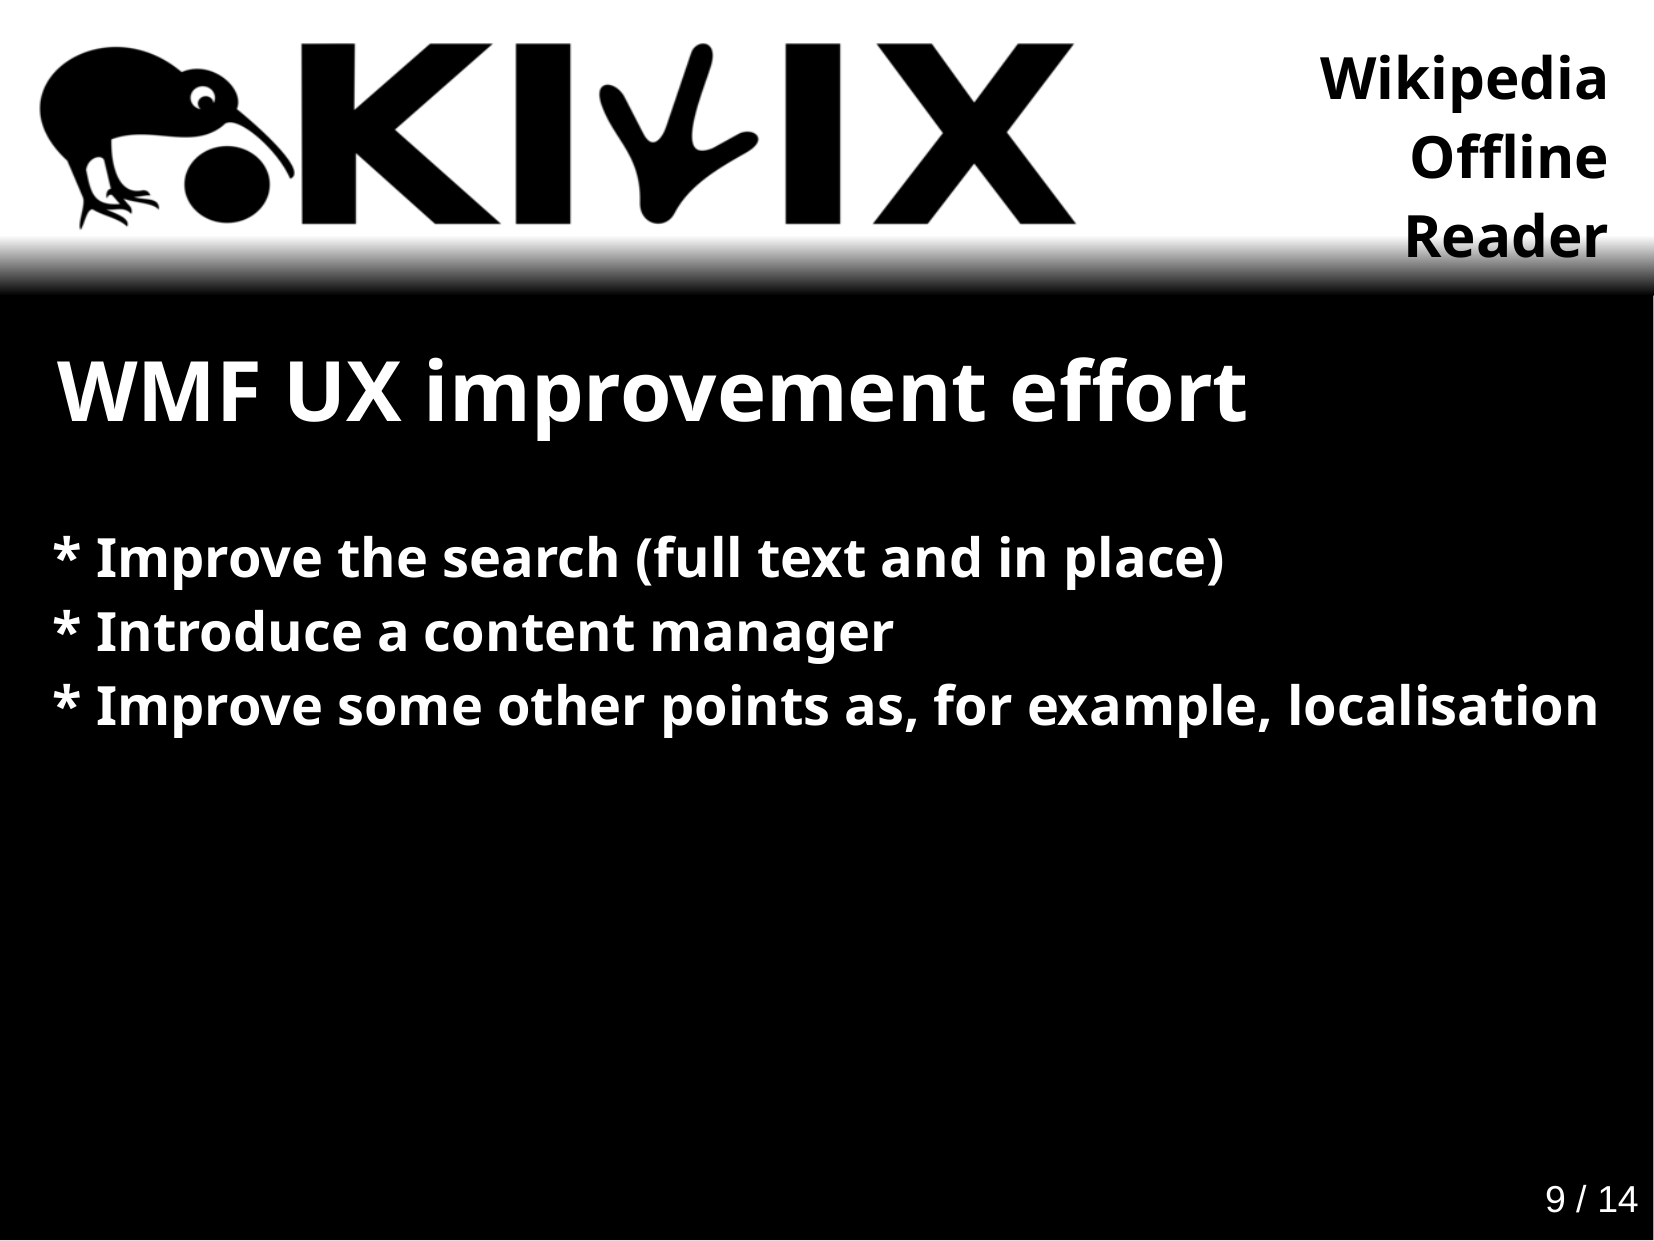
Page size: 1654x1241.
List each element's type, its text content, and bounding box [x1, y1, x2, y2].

text_box <number> / 14 [1505, 1170, 1654, 1241]
text_box [0, 236, 1654, 1241]
text_box Wikipedia Offline Reader [1210, 29, 1625, 248]
text_box WMF UX improvement effort * Improve the search (full text and in place) * Introduce a content manager * Improve some other points as, for example, localisation [29, 324, 1625, 1152]
picture [29, 29, 1093, 236]
